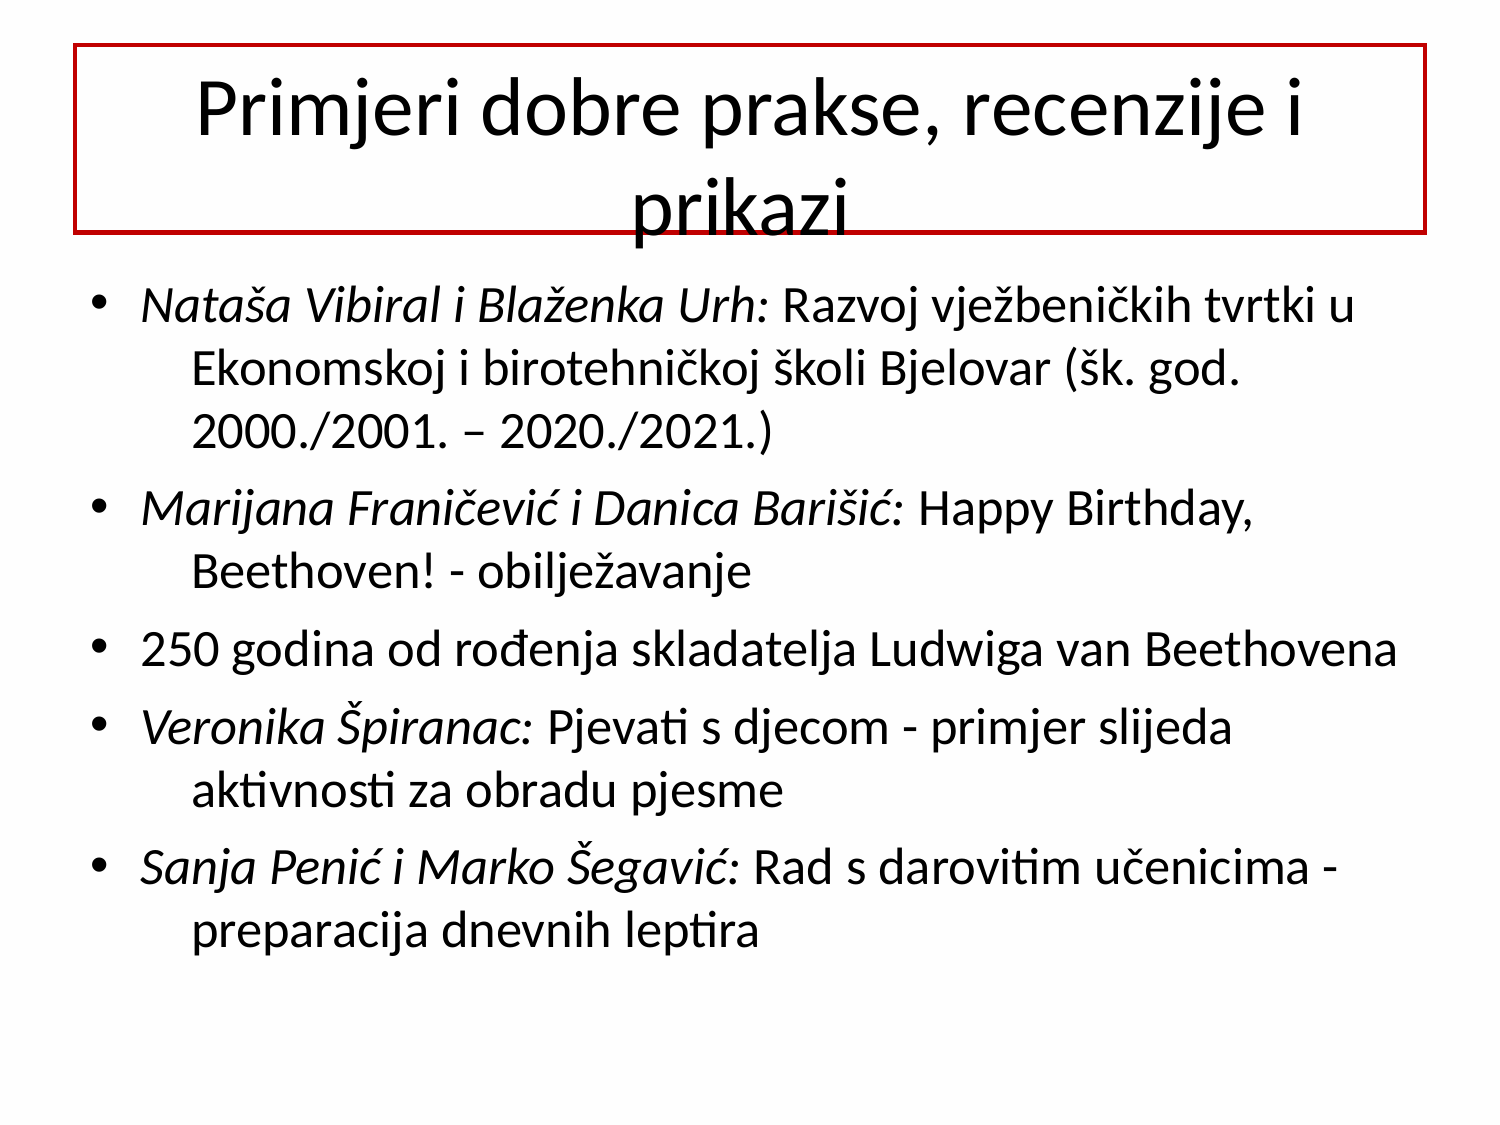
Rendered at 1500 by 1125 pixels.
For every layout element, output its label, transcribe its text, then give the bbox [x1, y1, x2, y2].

title Primjeri dobre prakse, recenzije i prikazi [75, 45, 1426, 233]
list Nataša Vibiral i Blaženka Urh: Razvoj vježbeničkih tvrtki u Ekonomskoj i birotehničkoj školi Bjelovar (šk. god. 2000./2001. – 2020./2021.) Marijana Franičević i Danica Barišić: Happy Birthday, Beethoven! - obilježavanje 250 godina od rođenja skladatelja Ludwiga van Beethovena Veronika Špiranac: Pjevati s djecom - primjer slijeda aktivnosti za obradu pjesme Sanja Penić i Marko Šegavić: Rad s darovitim učenicima - preparacija dnevnih leptira [75, 262, 1426, 1005]
